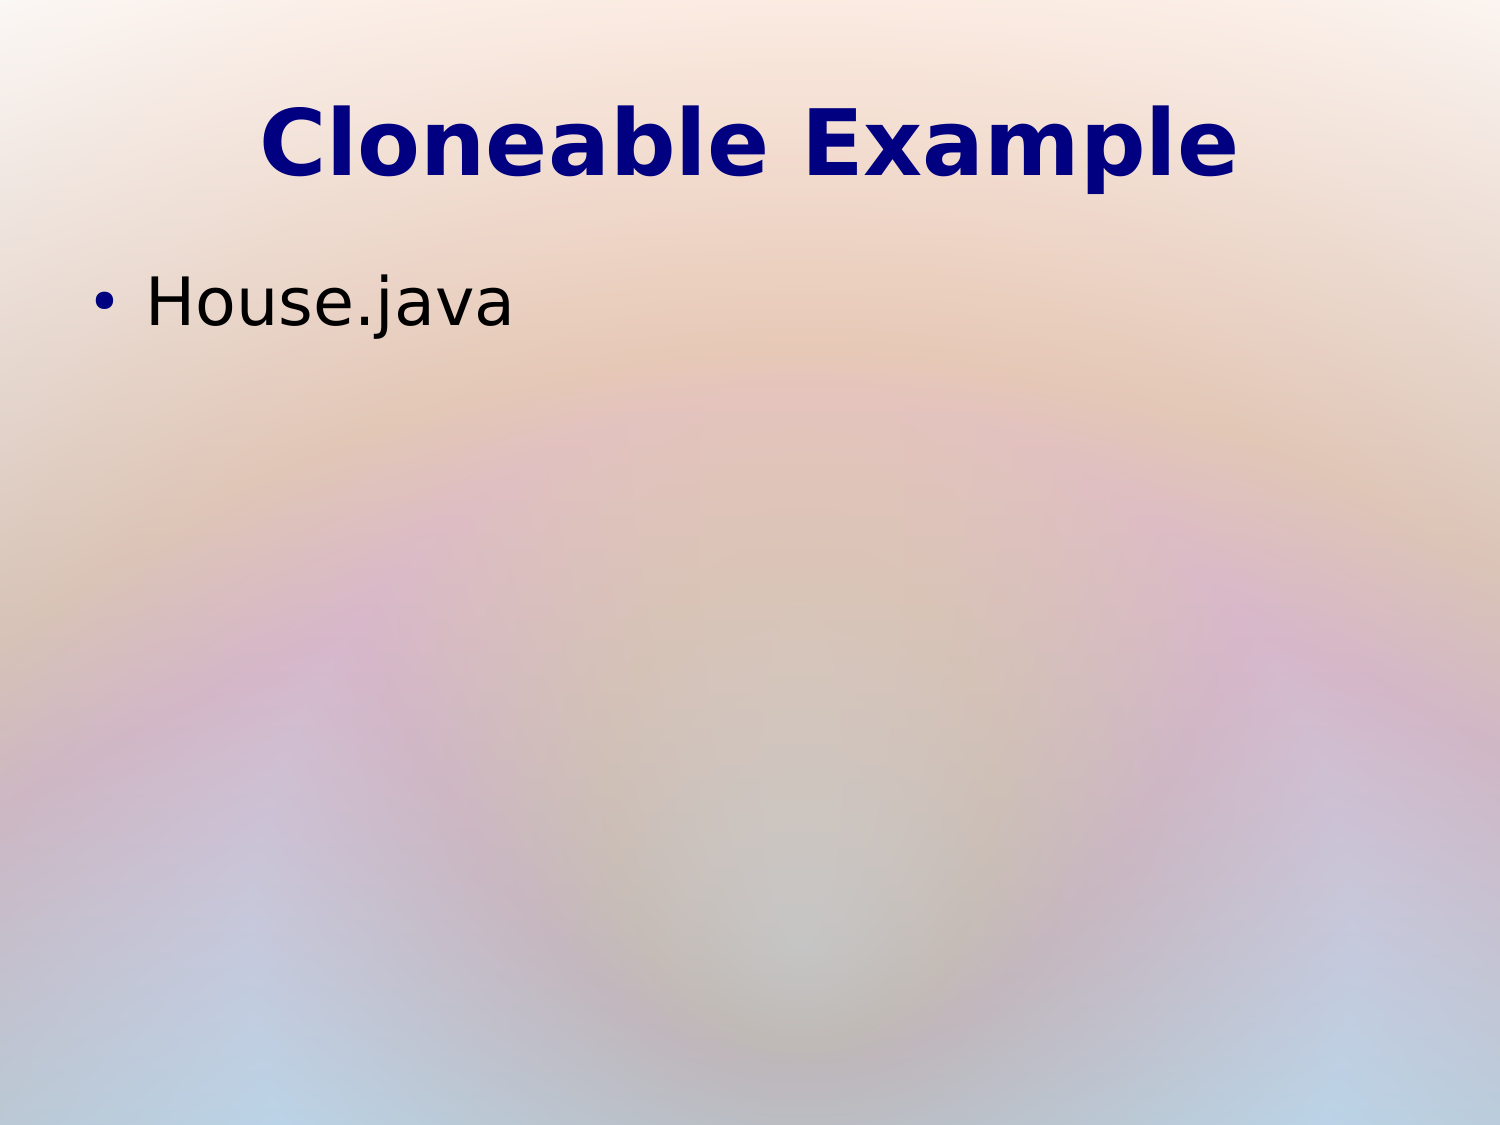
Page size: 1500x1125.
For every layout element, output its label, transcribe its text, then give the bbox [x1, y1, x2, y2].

title Cloneable Example [75, 50, 1425, 238]
picture [0, 0, 1500, 1125]
list House.java [75, 263, 1425, 923]
